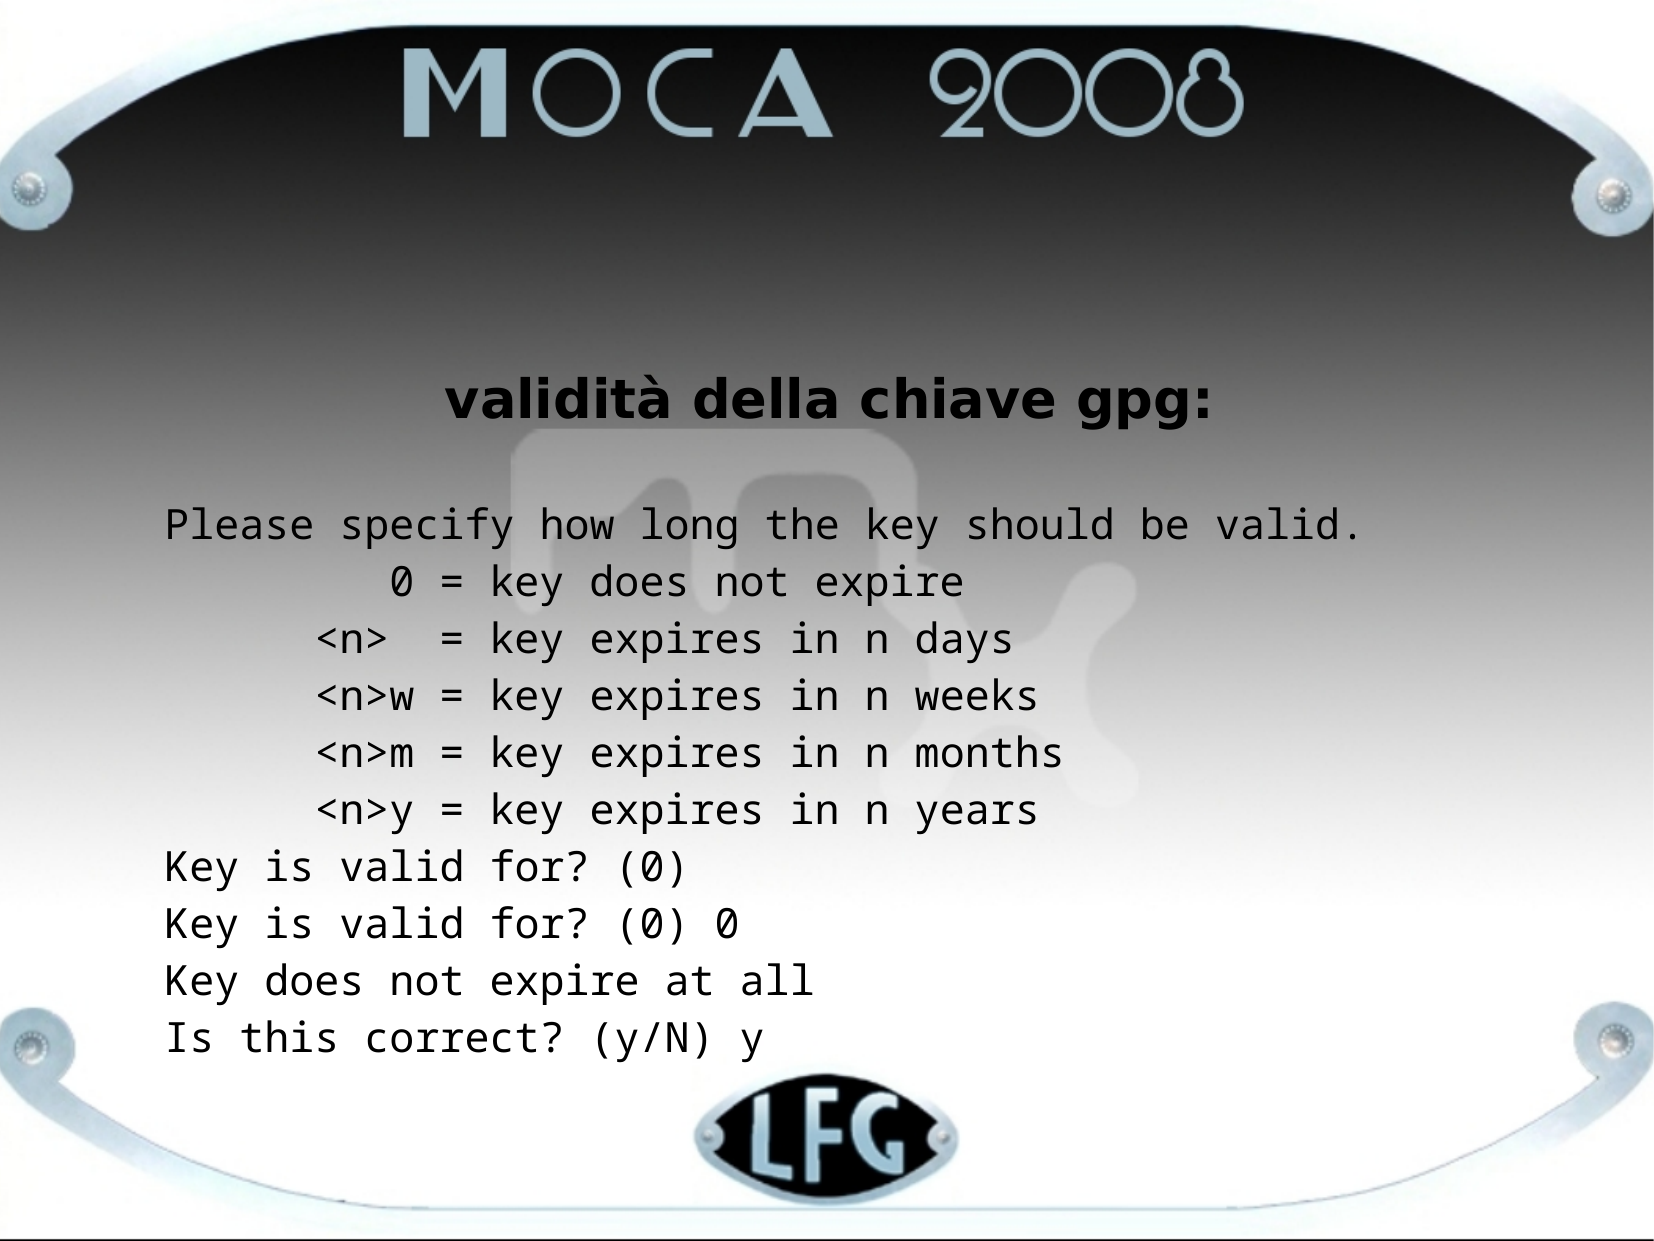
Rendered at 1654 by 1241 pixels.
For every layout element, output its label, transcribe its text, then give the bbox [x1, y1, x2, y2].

text_box validità della chiave gpg: Please specify how long the key should be valid. 0 = key does not expire <n> = key expires in n days <n>w = key expires in n weeks <n>m = key expires in n months <n>y = key expires in n years Key is valid for? (0) Key is valid for? (0) 0 Key does not expire at all Is this correct? (y/N) y [149, 298, 1511, 1113]
picture [0, 0, 1654, 1241]
